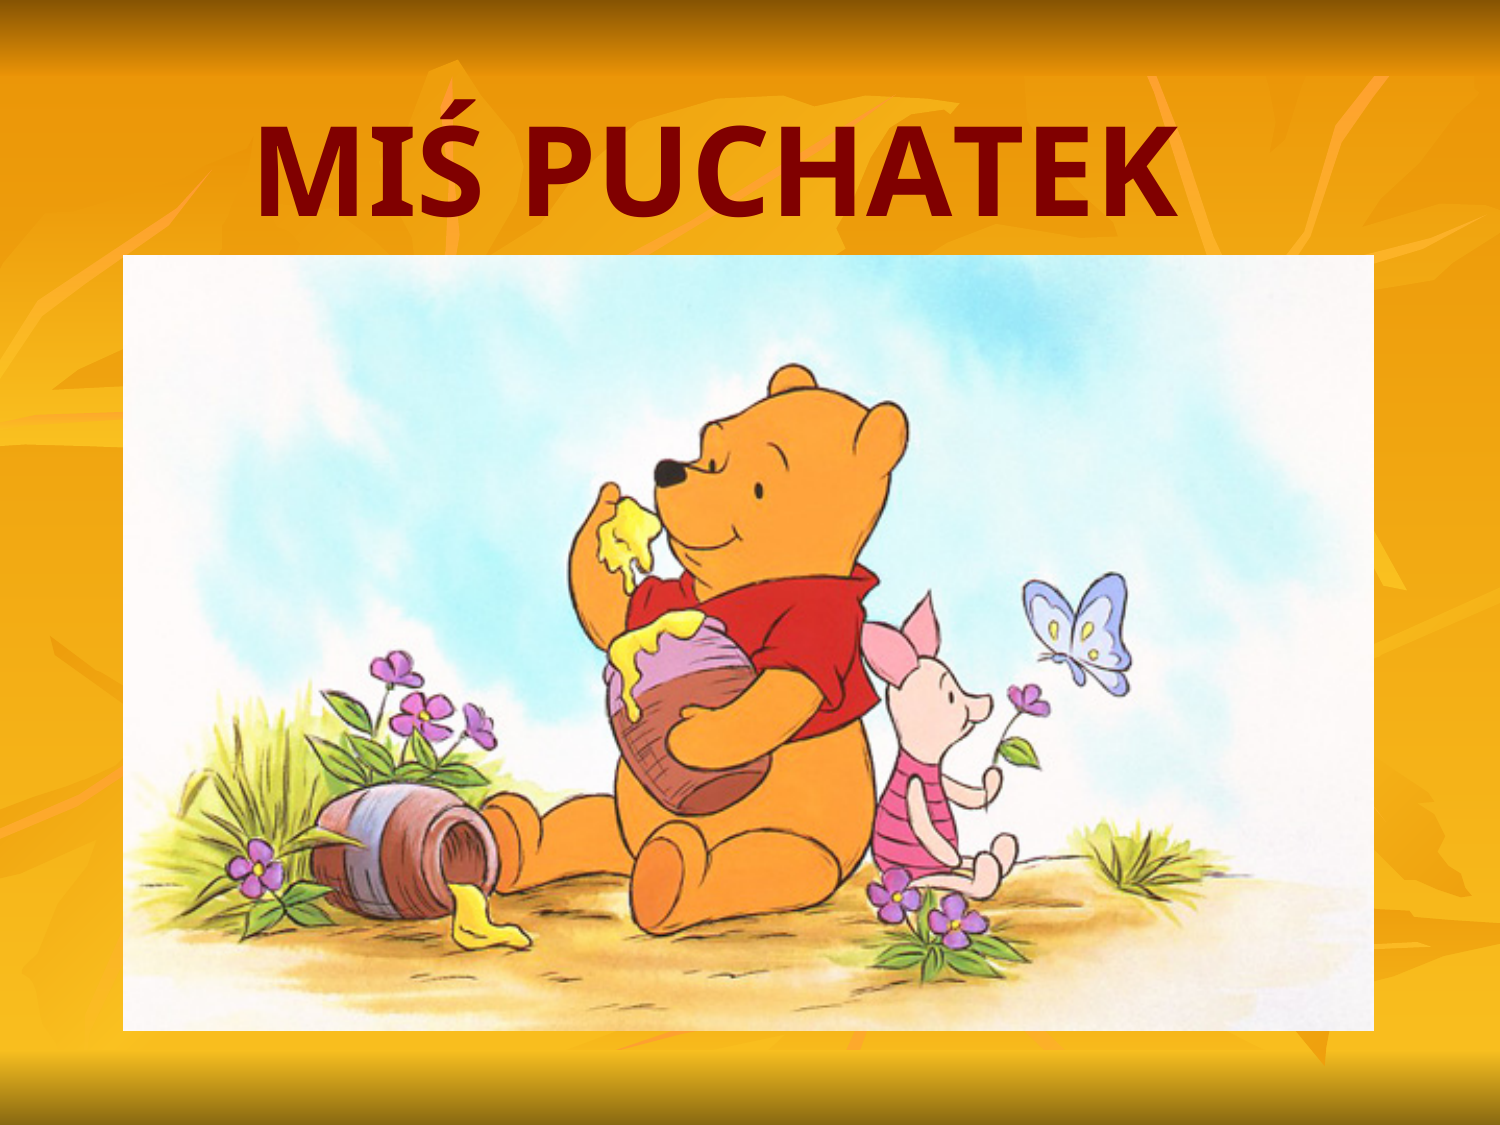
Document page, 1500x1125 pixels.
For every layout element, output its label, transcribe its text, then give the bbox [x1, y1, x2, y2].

picture [123, 255, 1374, 1031]
title MIŚ PUCHATEK [135, 78, 1317, 255]
